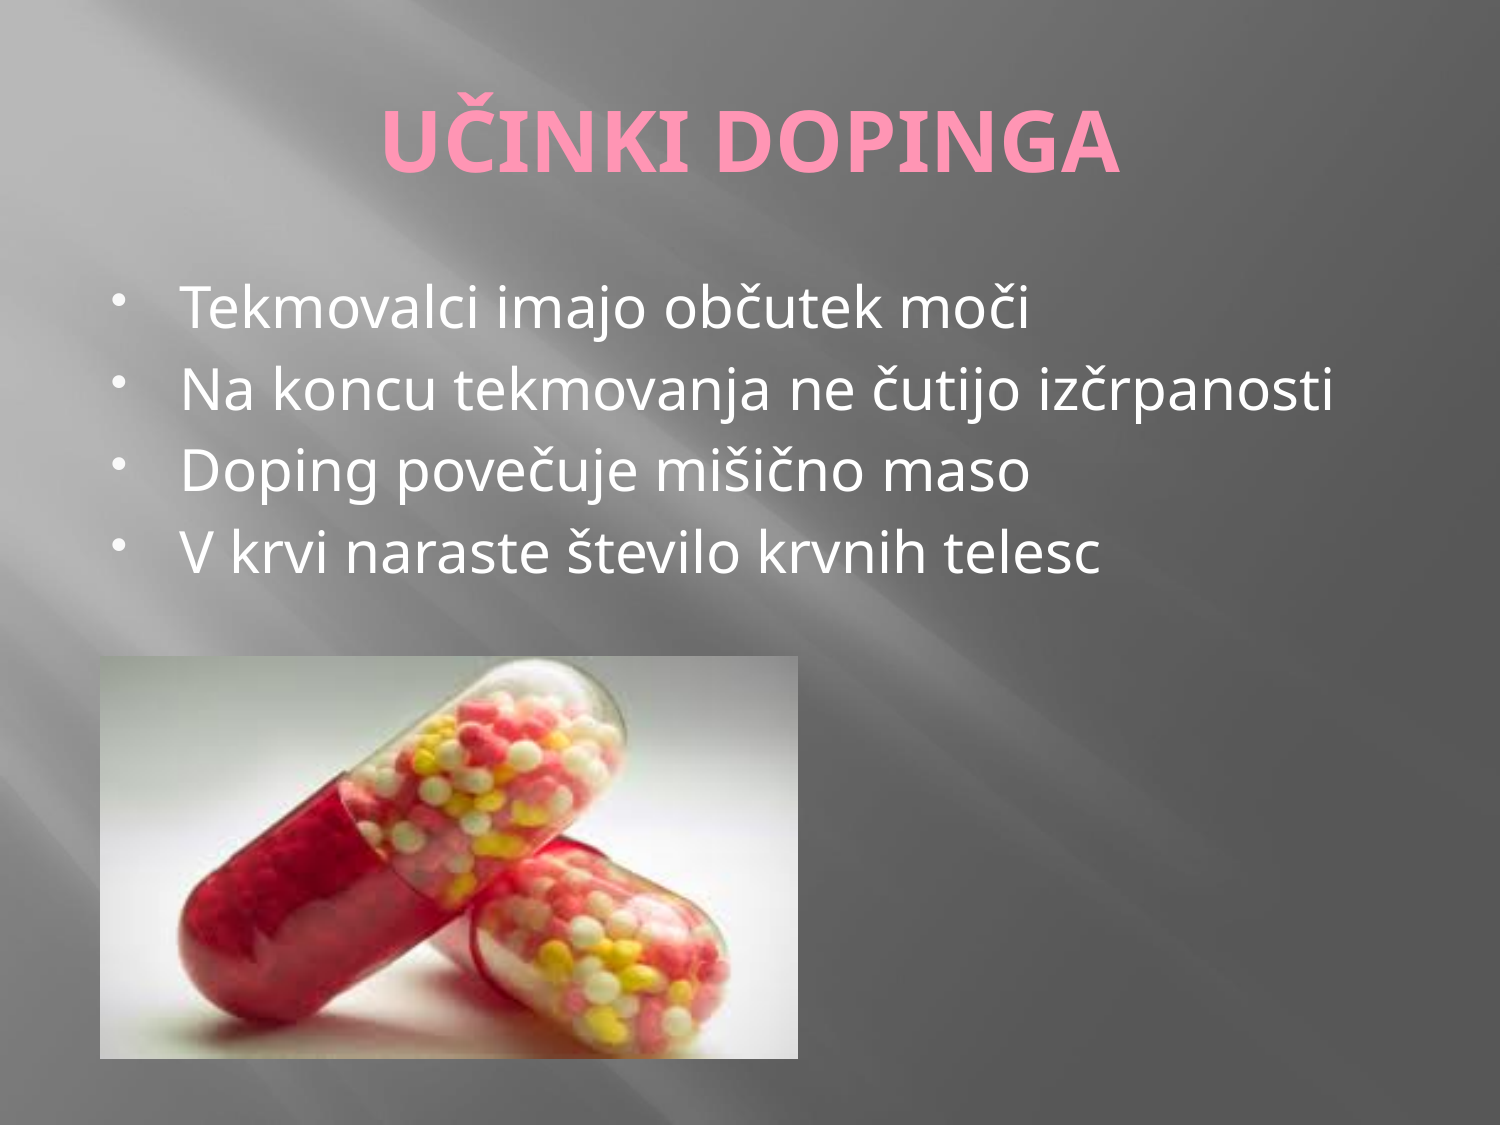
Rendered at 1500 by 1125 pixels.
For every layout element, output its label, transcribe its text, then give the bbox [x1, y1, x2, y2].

list Tekmovalci imajo občutek moči Na koncu tekmovanja ne čutijo izčrpanosti Doping povečuje mišično maso V krvi naraste število krvnih telesc [75, 262, 1425, 1035]
picture [0, 0, 1500, 1125]
title UČINKI DOPINGA [75, 45, 1425, 233]
